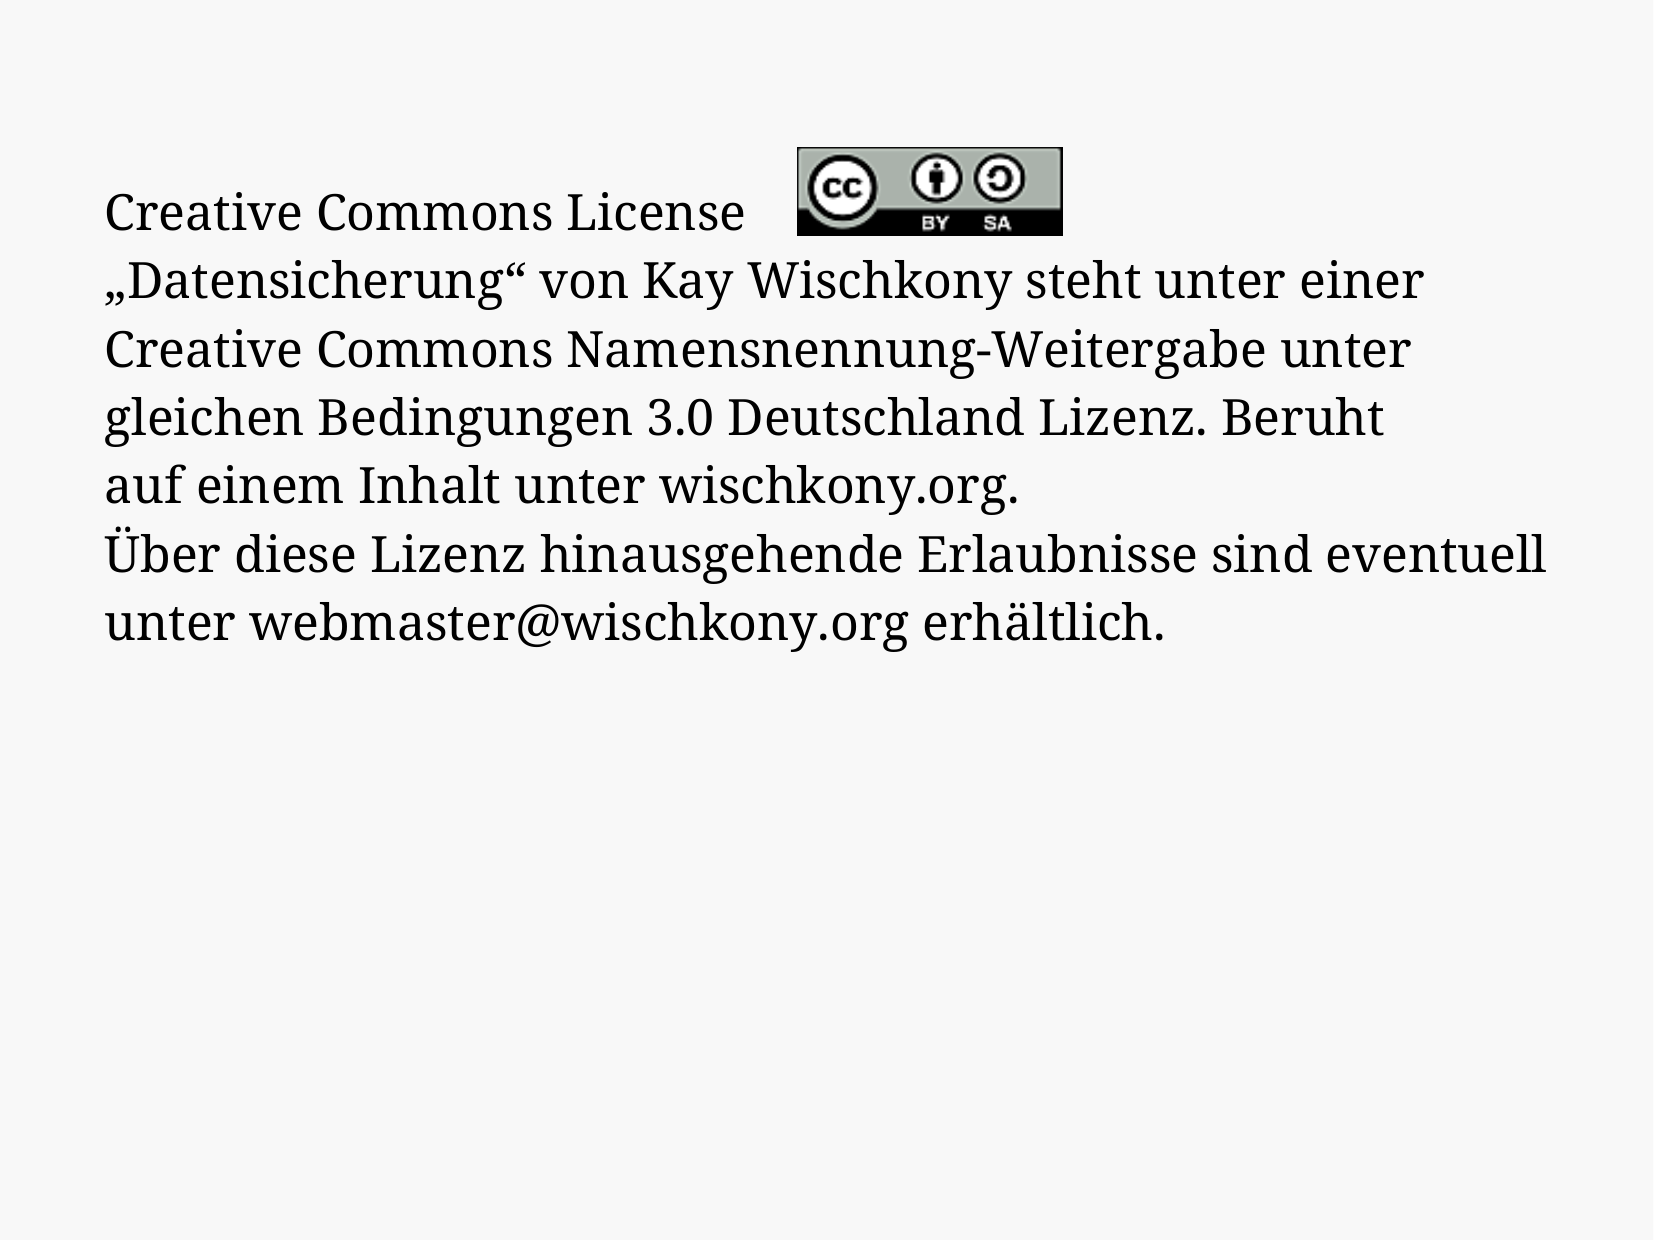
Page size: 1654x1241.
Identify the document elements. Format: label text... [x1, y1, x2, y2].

picture [797, 147, 1063, 236]
text_box Creative Commons License „Datensicherung“ von Kay Wischkony steht unter einer Creative Commons Namensnennung-Weitergabe unter gleichen Bedingungen 3.0 Deutschland Lizenz. Beruht auf einem Inhalt unter wischkony.org. Über diese Lizenz hinausgehende Erlaubnisse sind eventuell unter webmaster@wischkony.org erhältlich. [155, 177, 1499, 1065]
